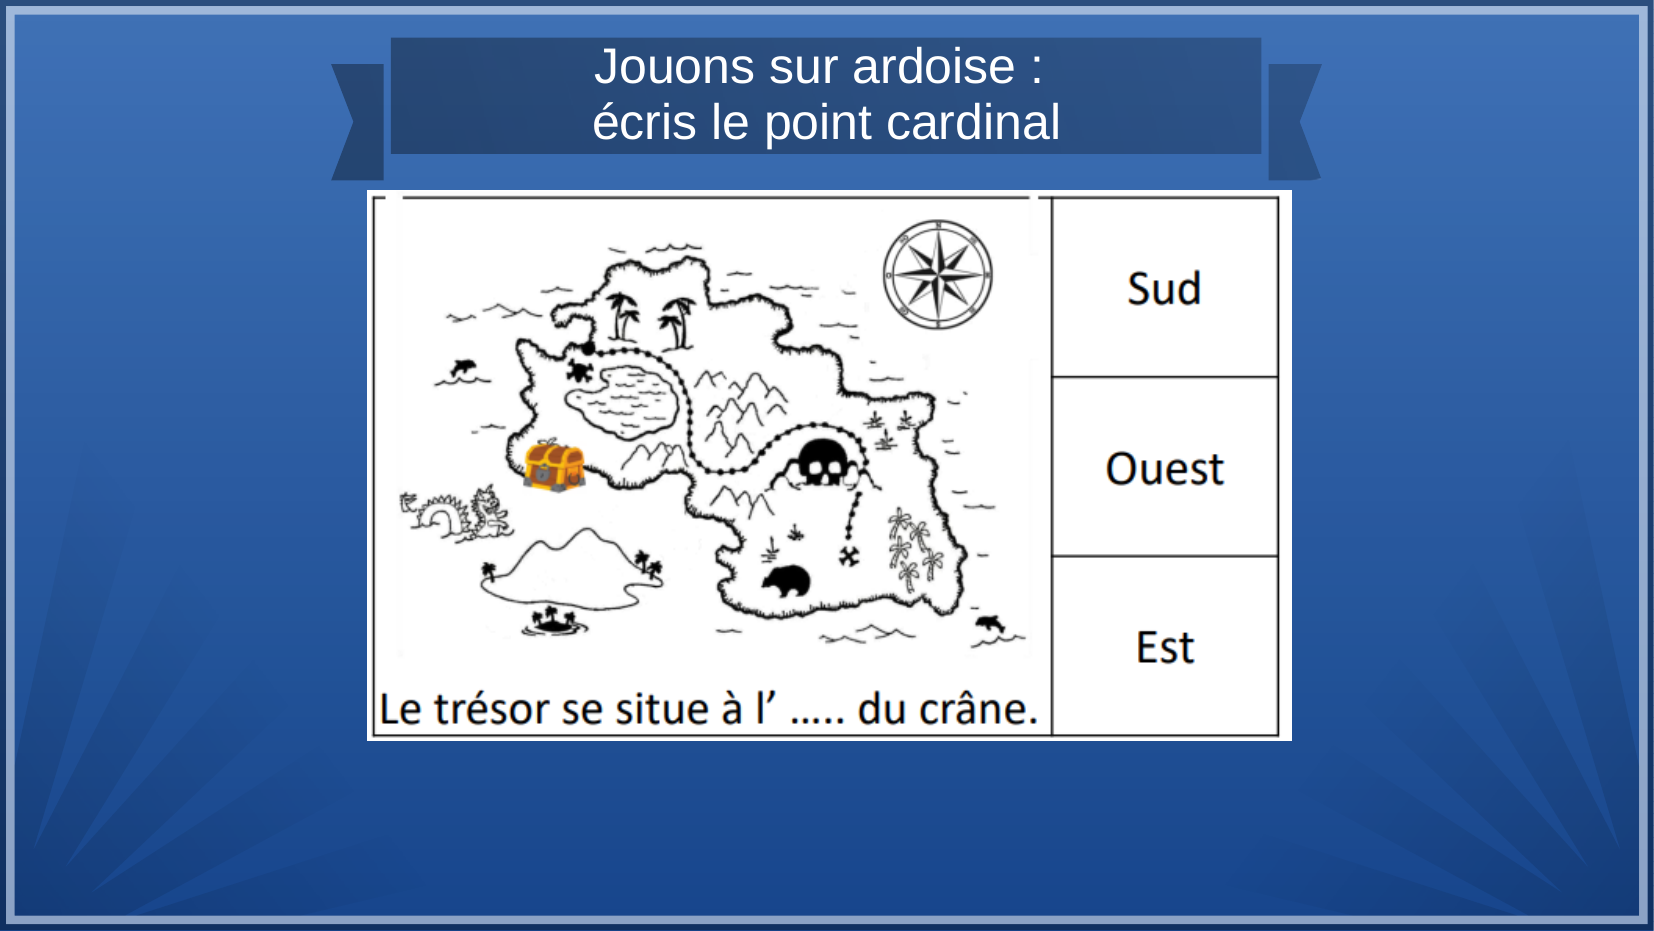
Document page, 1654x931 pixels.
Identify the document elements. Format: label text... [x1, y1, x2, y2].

title Jouons sur ardoise : écris le point cardinal [389, 35, 1264, 154]
picture [367, 190, 1292, 741]
